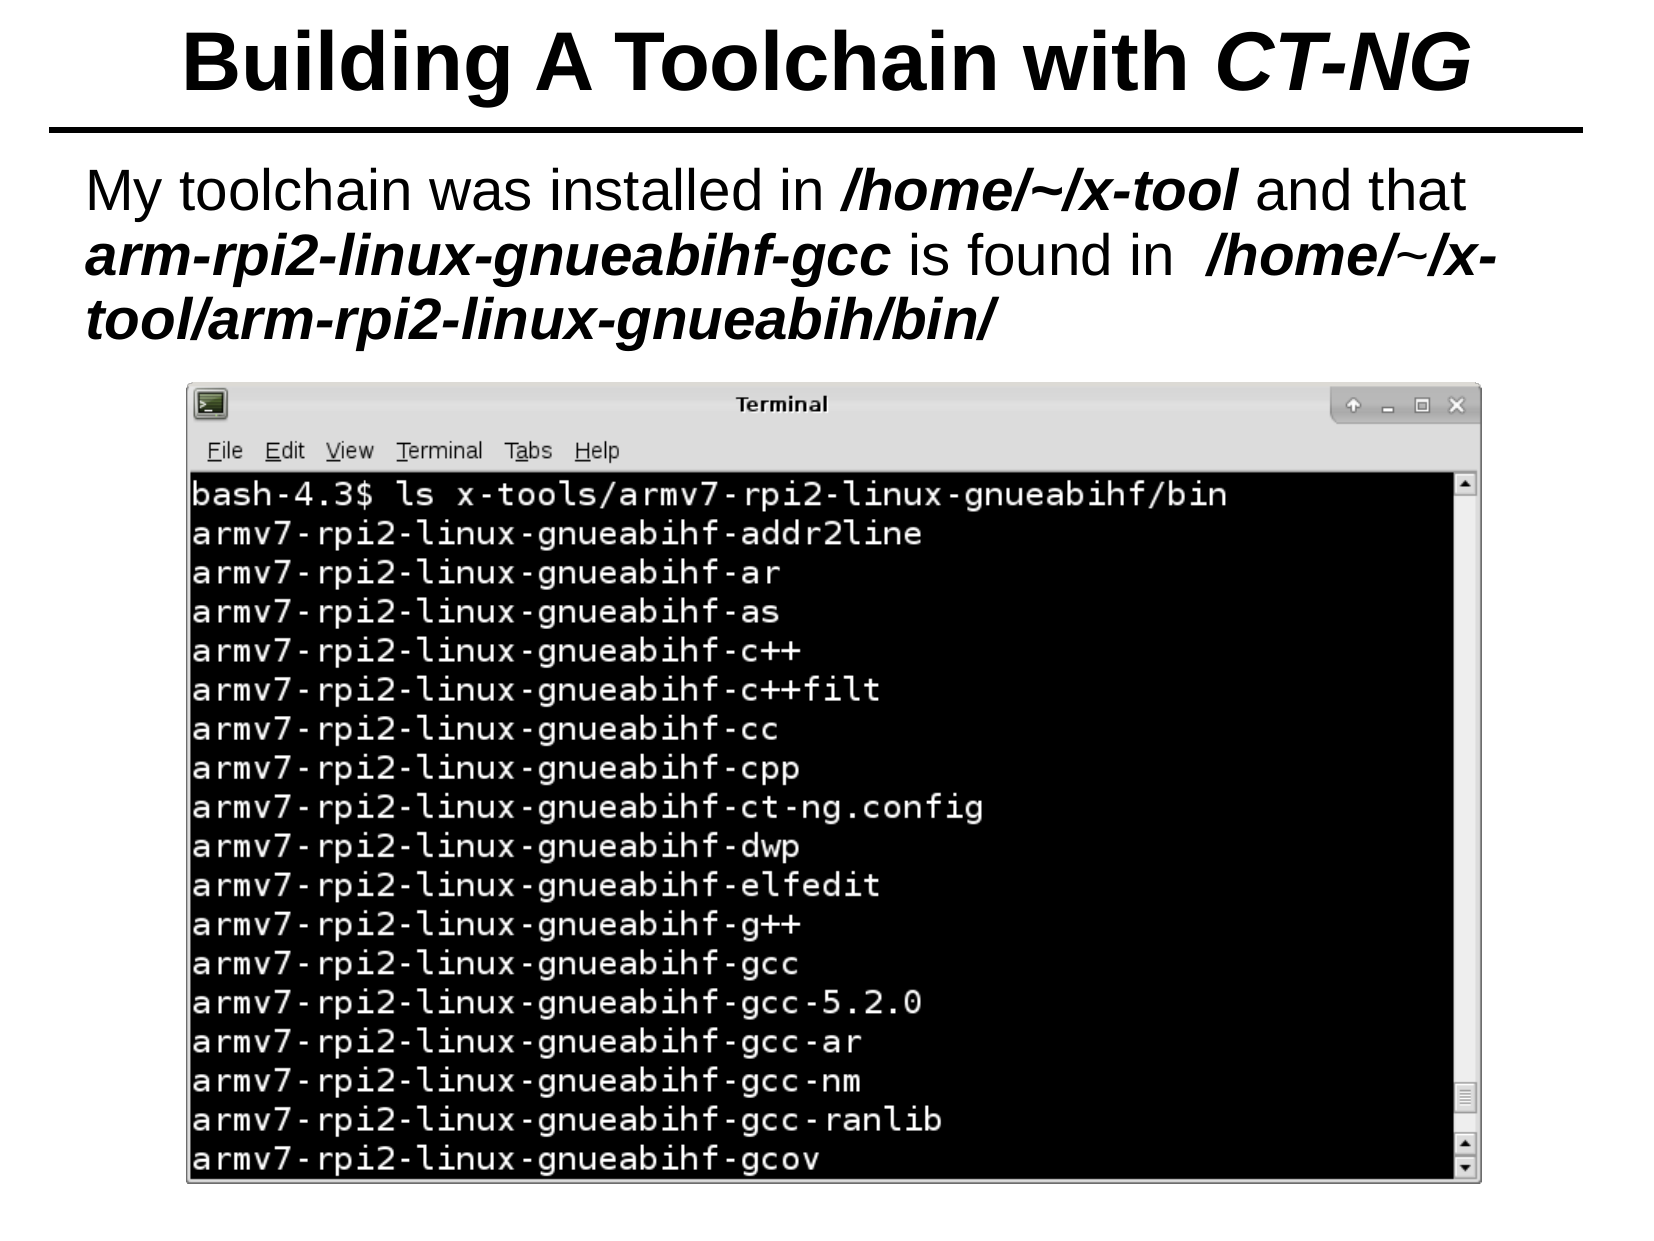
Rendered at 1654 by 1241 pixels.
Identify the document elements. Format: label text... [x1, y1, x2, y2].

picture [186, 382, 1482, 1184]
text_box My toolchain was installed in /home/~/x-tool and that arm-rpi2-linux-gnueabihf-gcc is found in /home/~/x-tool/arm-rpi2-linux-gnueabih/bin/ [70, 149, 1607, 389]
text_box Building A Toolchain with CT-NG [49, 8, 1607, 150]
